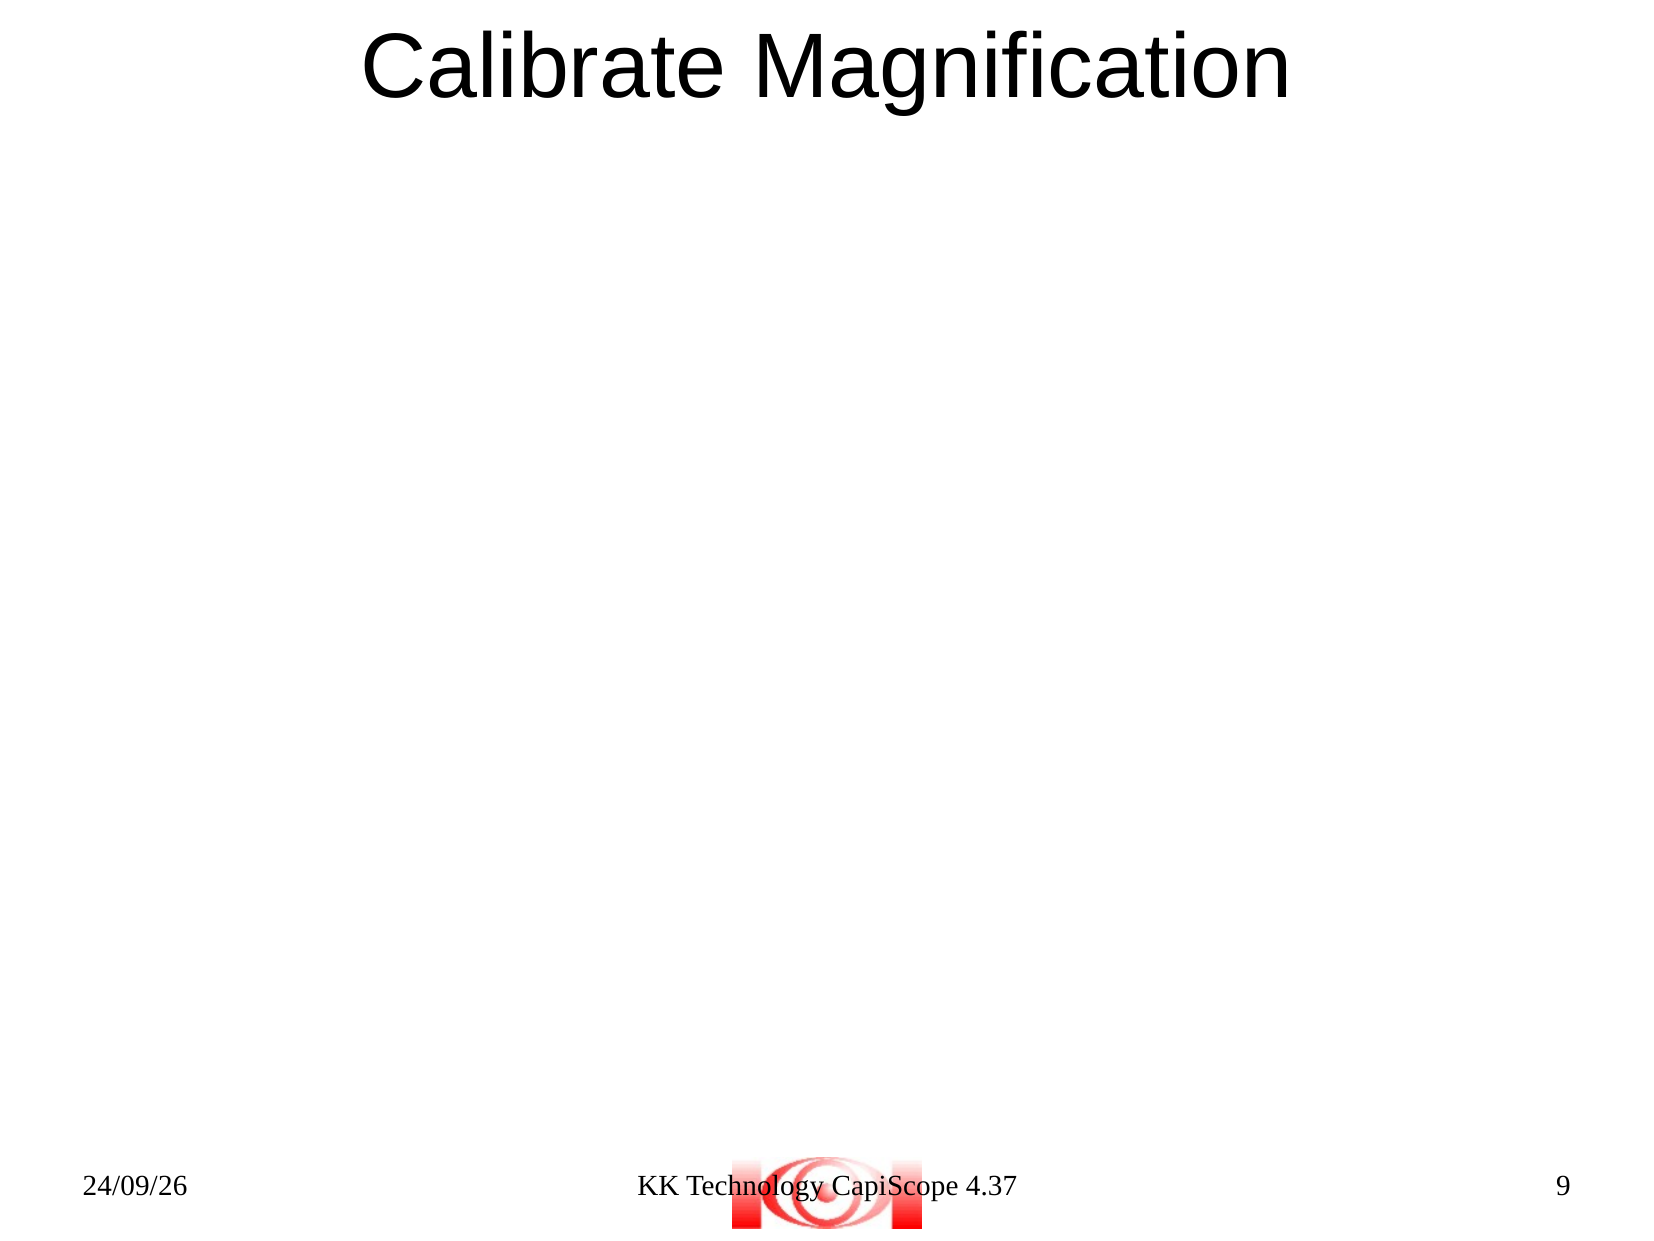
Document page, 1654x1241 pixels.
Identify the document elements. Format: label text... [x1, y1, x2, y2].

picture [732, 1157, 922, 1229]
title Calibrate Magnification [82, 13, 1571, 119]
